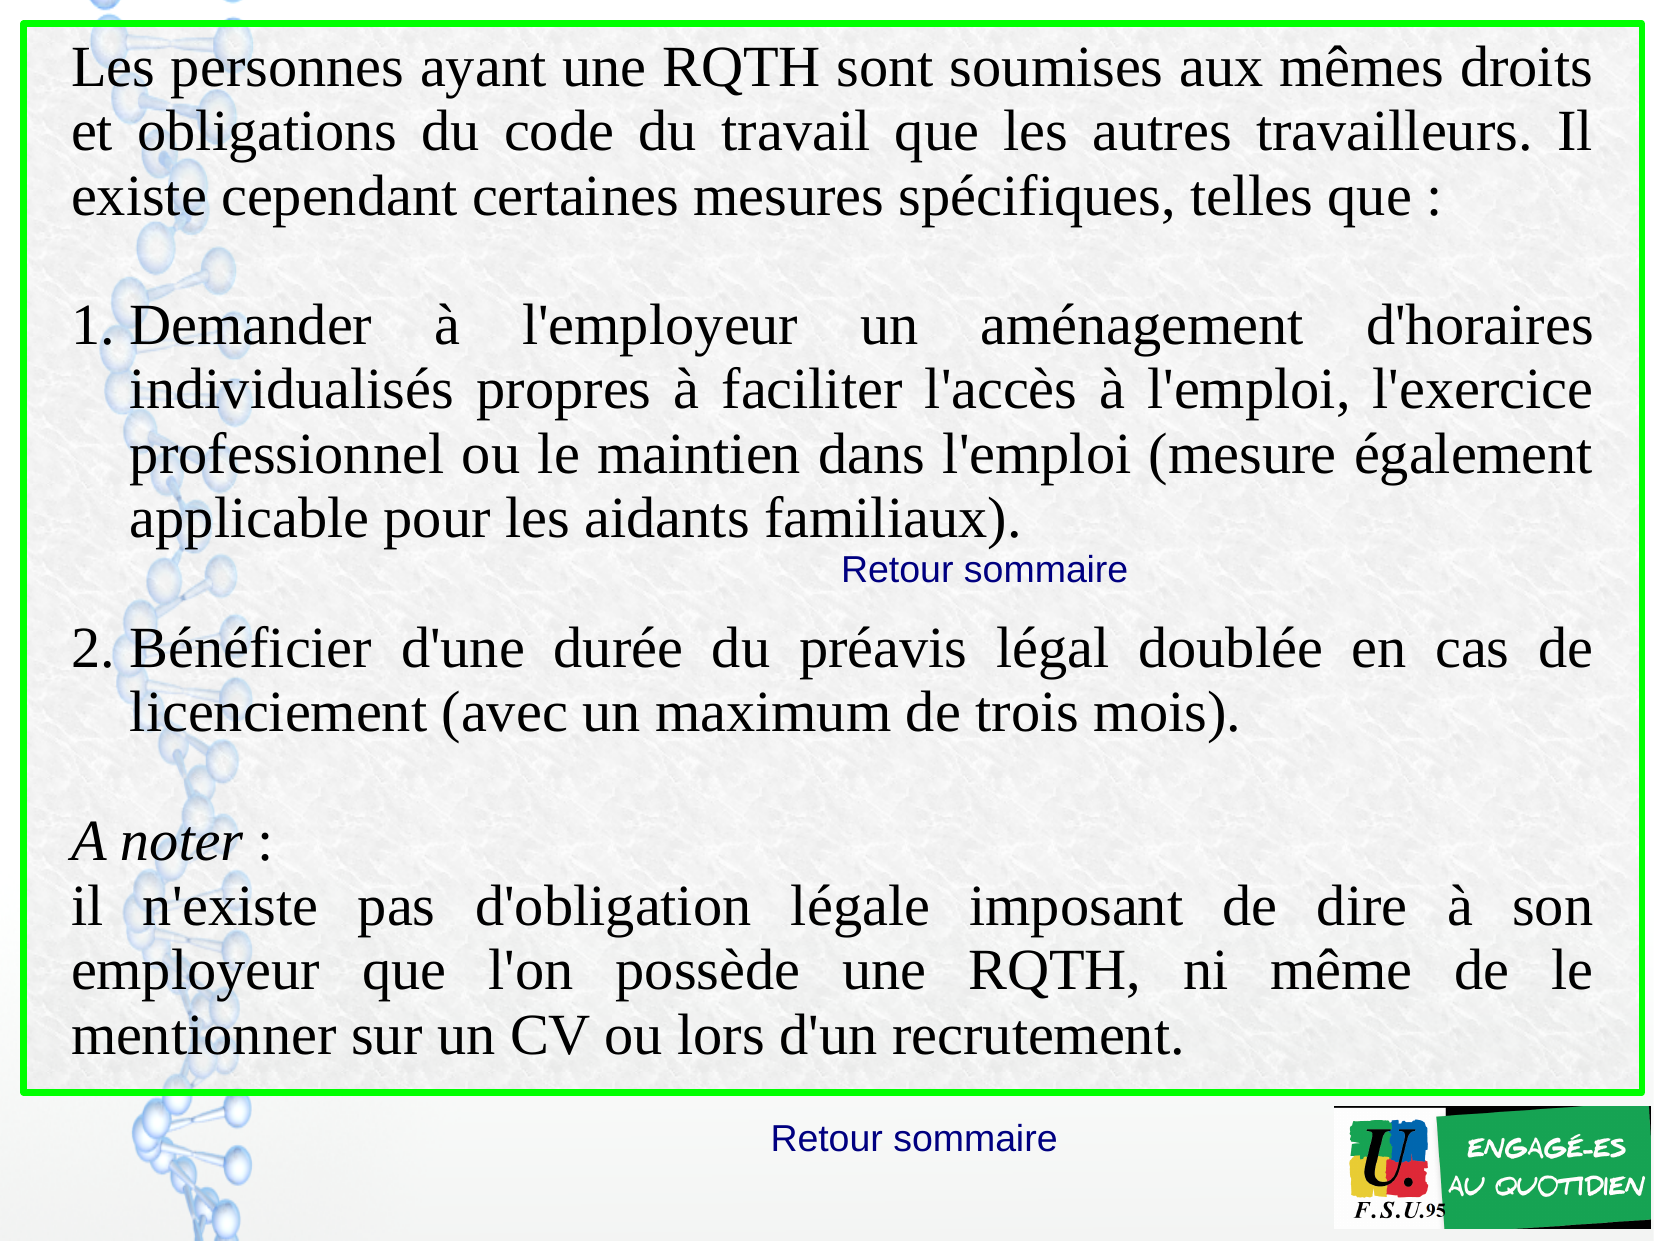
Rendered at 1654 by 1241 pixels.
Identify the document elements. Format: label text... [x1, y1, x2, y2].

picture [0, 0, 1654, 1241]
text_box Retour sommaire [755, 1110, 1103, 1181]
text_box Retour sommaire [826, 541, 1173, 612]
text_box Les personnes ayant une RQTH sont soumises aux mêmes droits et obligations du code du travail que les autres travailleurs. Il existe cependant certaines mesures spécifiques, telles que : Demander à l'employeur un aménagement d'horaires individualisés propres à faciliter l'accès à l'emploi, l'exercice professionnel ou le maintien dans l'emploi (mesure également applicable pour les aidants familiaux). Bénéficier d'une durée du préavis légal doublée en cas de licenciement (avec un maximum de trois mois). A noter : il n'existe pas d'obligation légale imposant de dire à son employeur que l'on possède une RQTH, ni même de le mentionner sur un CV ou lors d'un recrutement. [23, 23, 1642, 1093]
